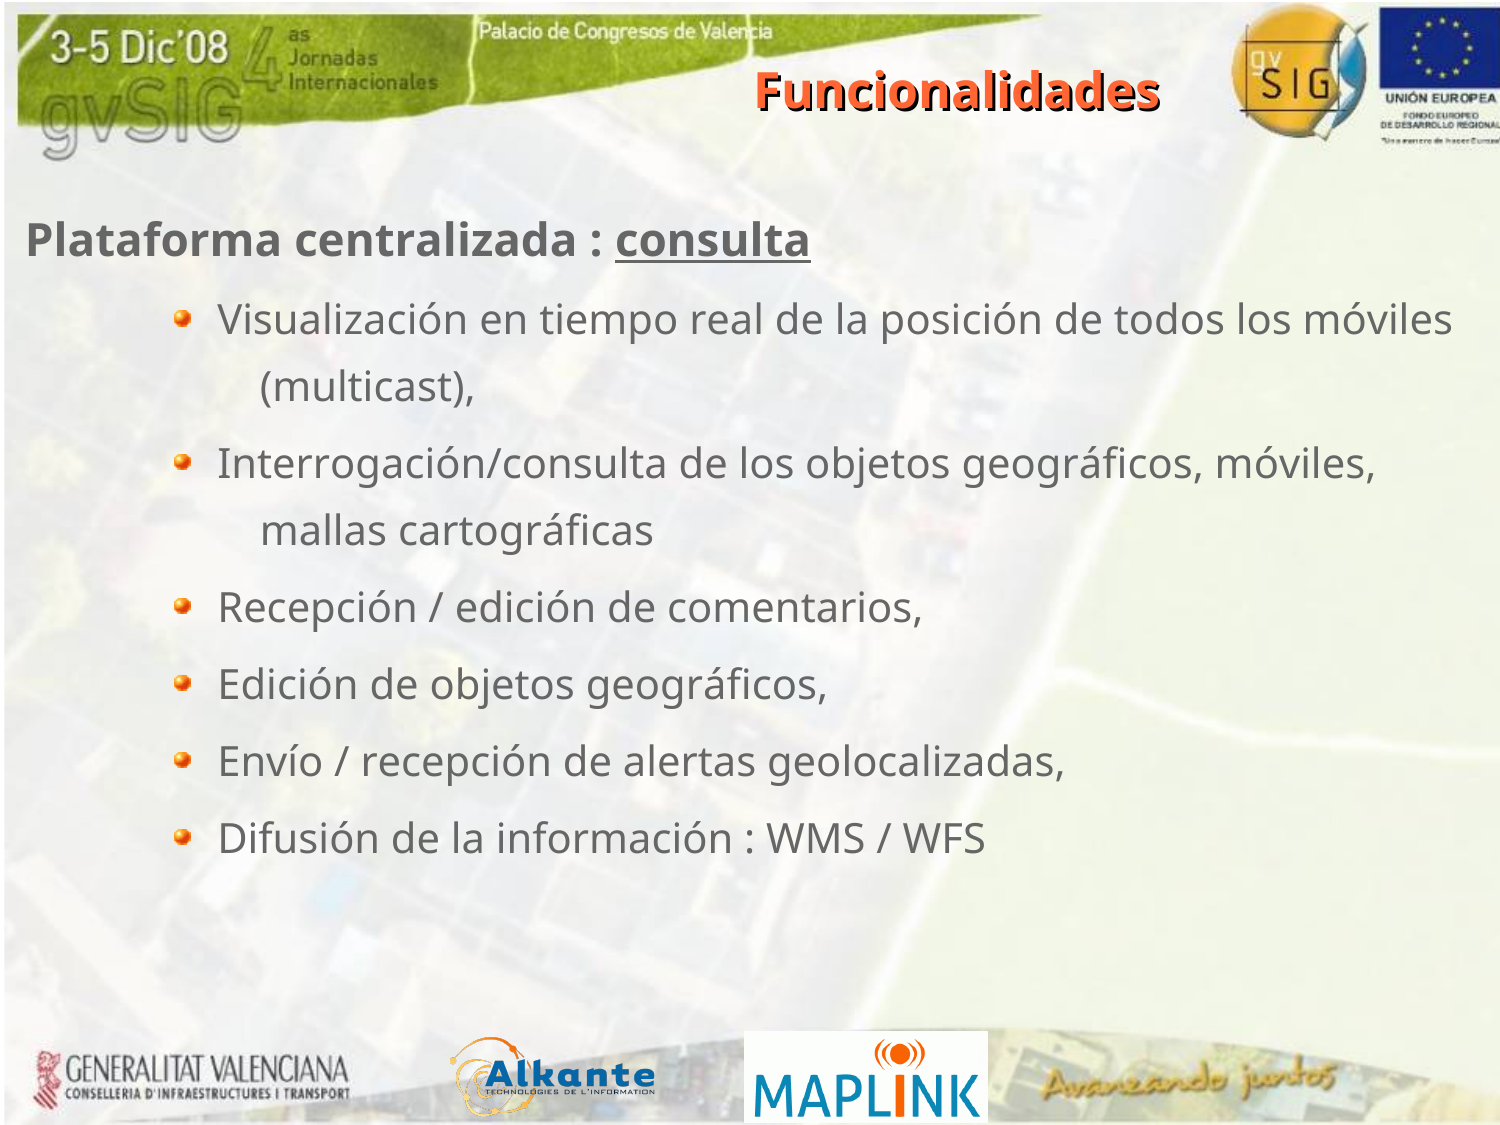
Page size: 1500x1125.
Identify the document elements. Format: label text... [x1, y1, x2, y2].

title Funcionalidades [614, 59, 1300, 120]
list Plataforma centralizada : consulta Visualización en tiempo real de la posición de todos los móviles (multicast), Interrogación/consulta de los objetos geográficos, móviles, mallas cartográficas Recepción / edición de comentarios, Edición de objetos geográficos, Envío / recepción de alertas geolocalizadas, Difusión de la información : WMS / WFS [24, 206, 1471, 1019]
picture [4, 2, 1500, 1125]
